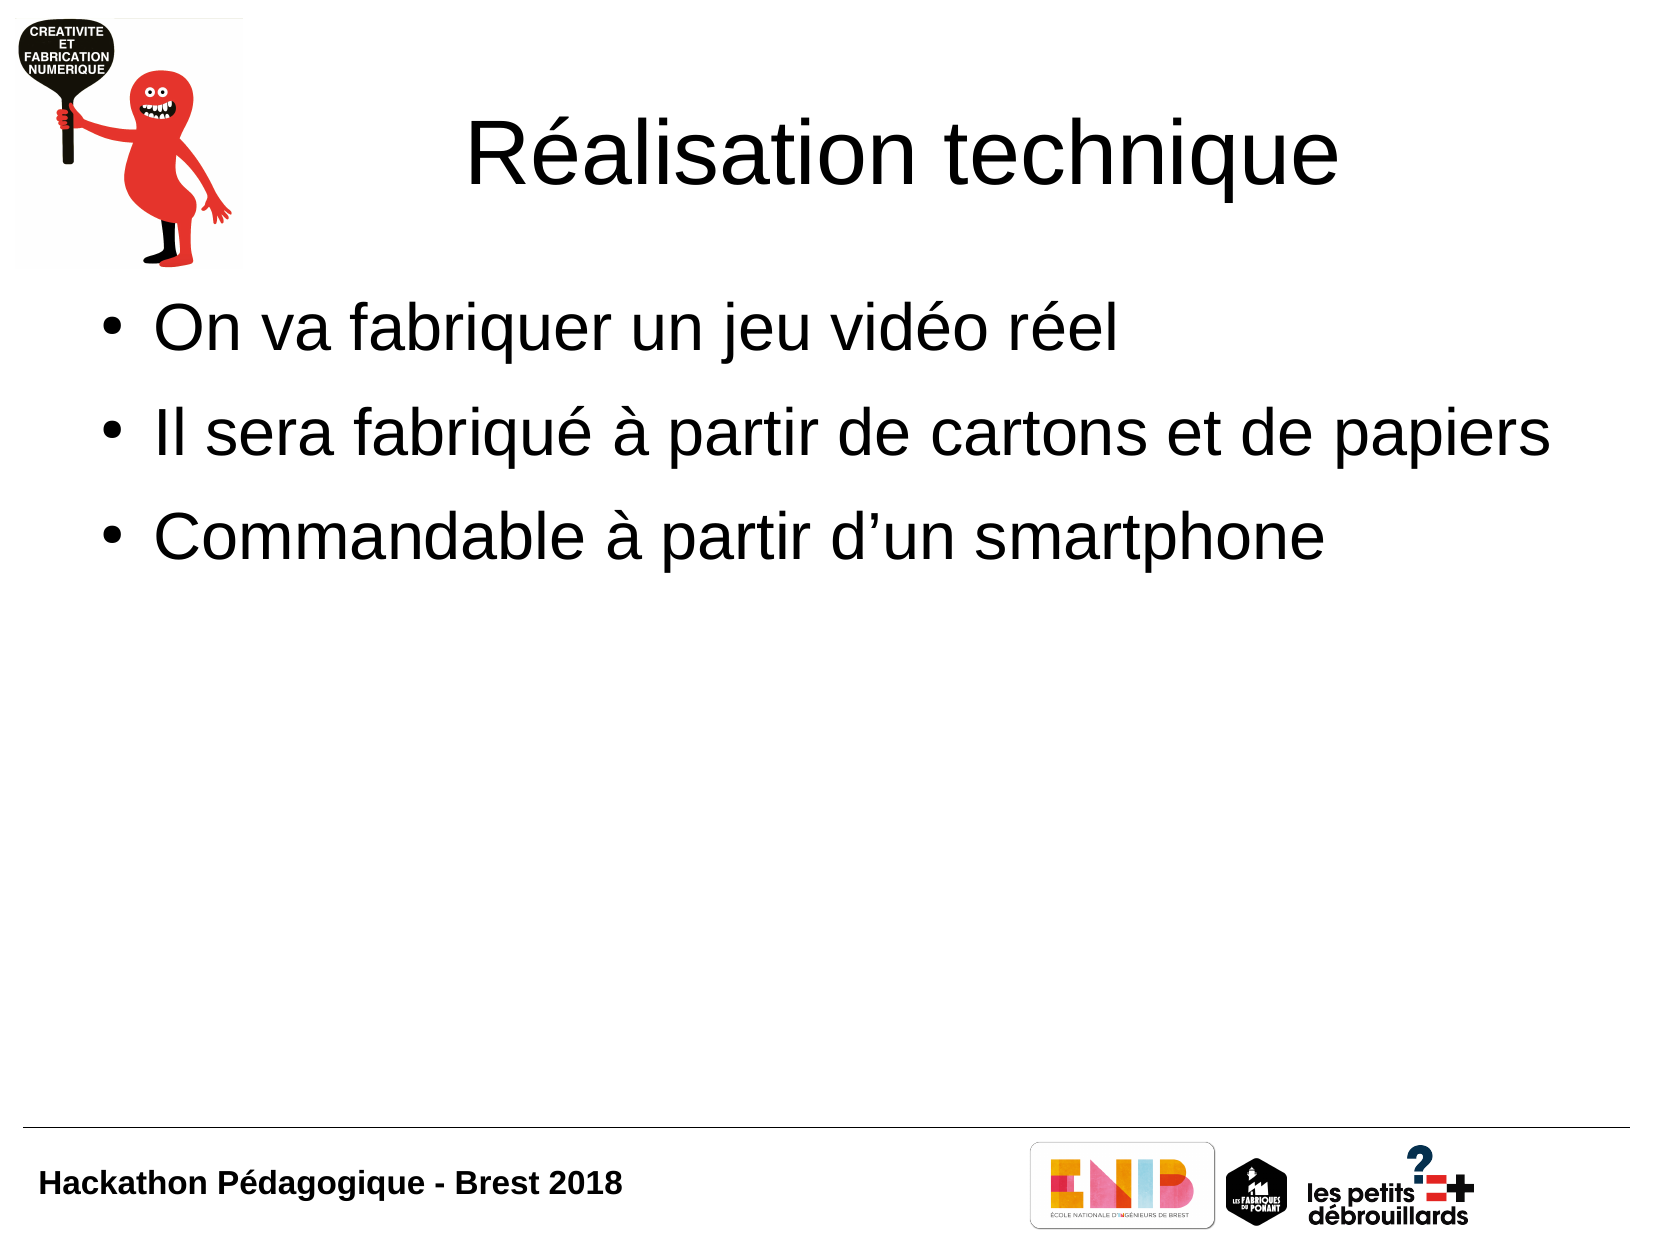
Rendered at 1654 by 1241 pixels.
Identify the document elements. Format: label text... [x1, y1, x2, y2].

list On va fabriquer un jeu vidéo réel Il sera fabriqué à partir de cartons et de papiers Commandable à partir d’un smartphone [82, 290, 1571, 1109]
title Réalisation technique [236, 49, 1571, 257]
picture [1308, 1145, 1474, 1225]
text_box Hackathon Pédagogique - Brest 2018 [23, 1157, 945, 1210]
picture [1015, 1127, 1287, 1241]
picture [15, 18, 243, 269]
